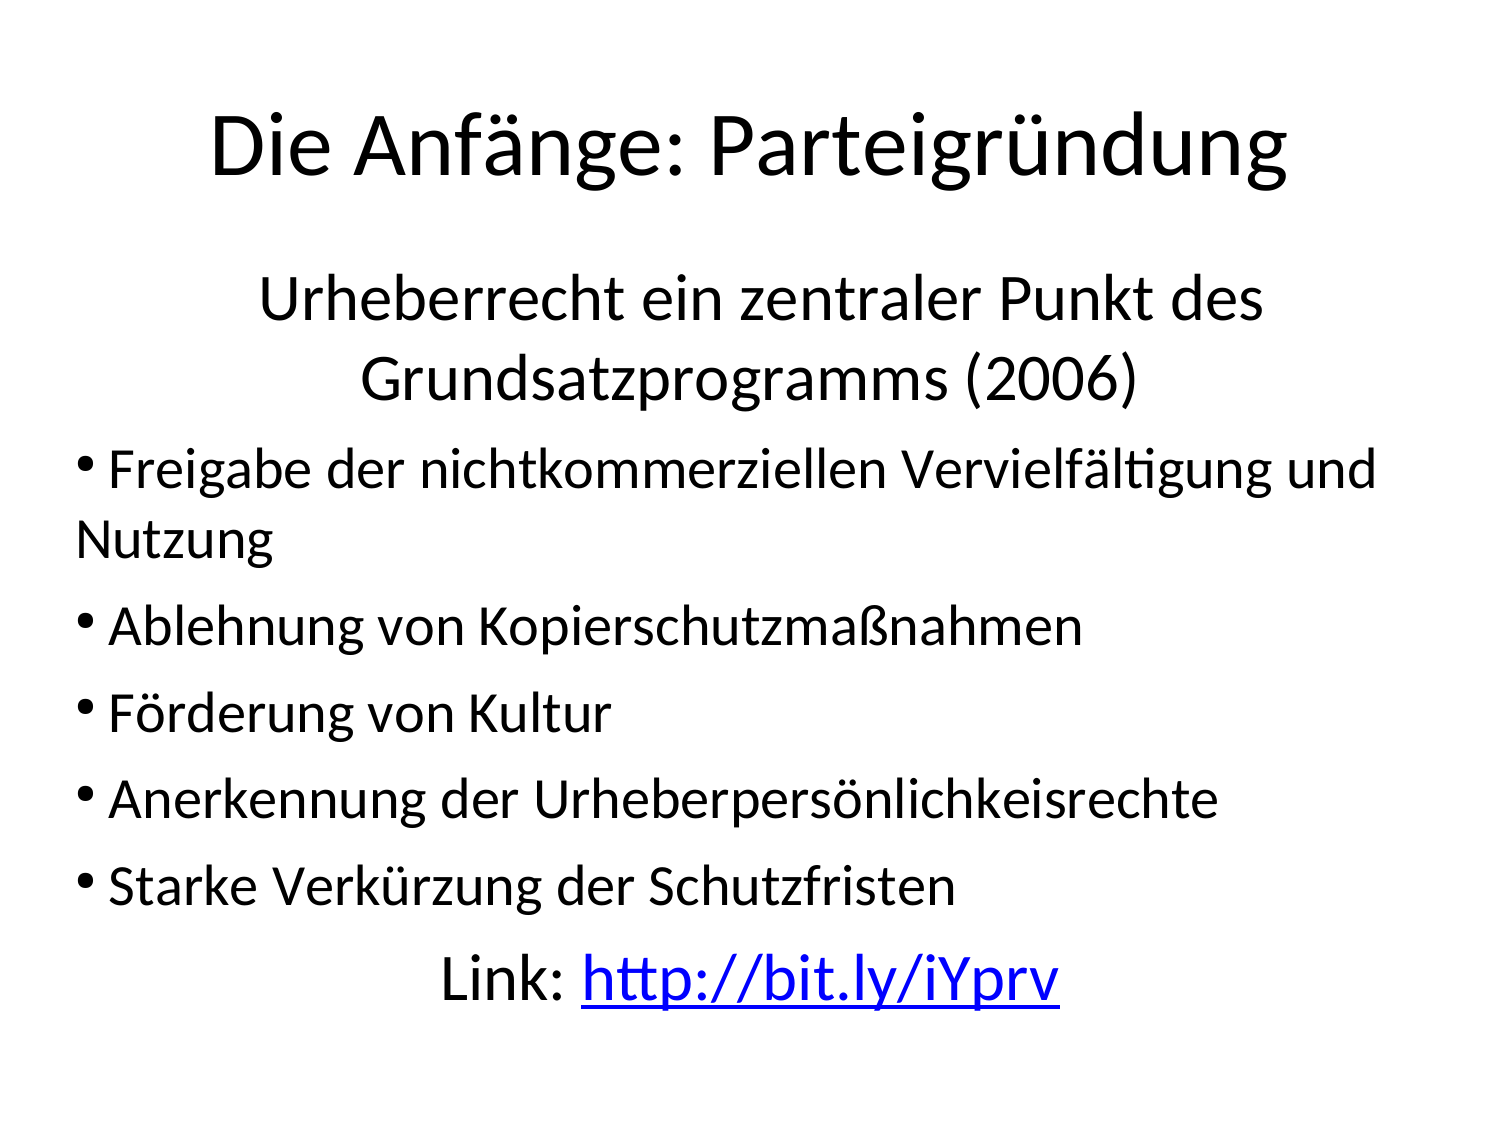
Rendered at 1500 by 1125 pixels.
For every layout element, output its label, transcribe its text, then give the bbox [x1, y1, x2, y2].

title Die Anfänge: Parteigründung [75, 21, 1426, 223]
subtitle Urheberrecht ein zentraler Punkt des Grundsatzprogramms (2006) Freigabe der nichtkommerziellen Vervielfältigung und Nutzung Ablehnung von Kopierschutzmaßnahmen Förderung von Kultur Anerkennung der Urheberpersönlichkeisrechte Starke Verkürzung der Schutzfristen Link: http://bit.ly/iYprv [75, 223, 1426, 1044]
